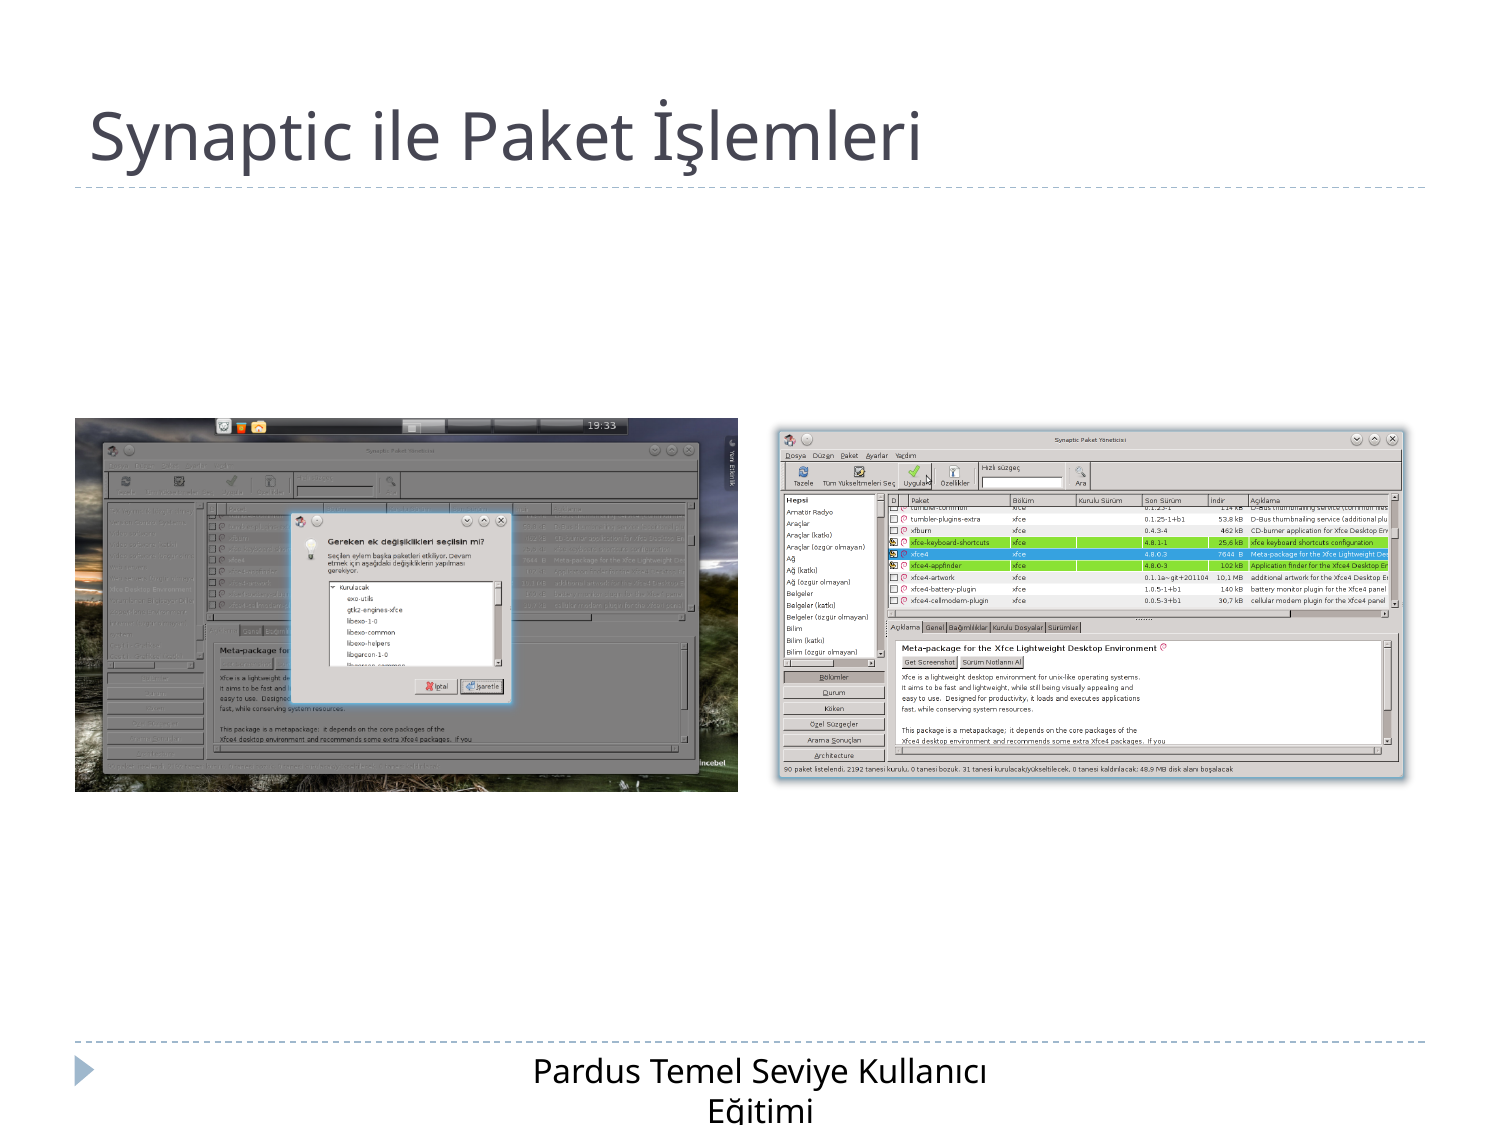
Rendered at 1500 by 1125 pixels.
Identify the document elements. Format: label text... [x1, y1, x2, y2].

title Synaptic ile Paket İşlemleri [75, 37, 1425, 188]
picture [75, 418, 738, 792]
picture [759, 411, 1423, 797]
